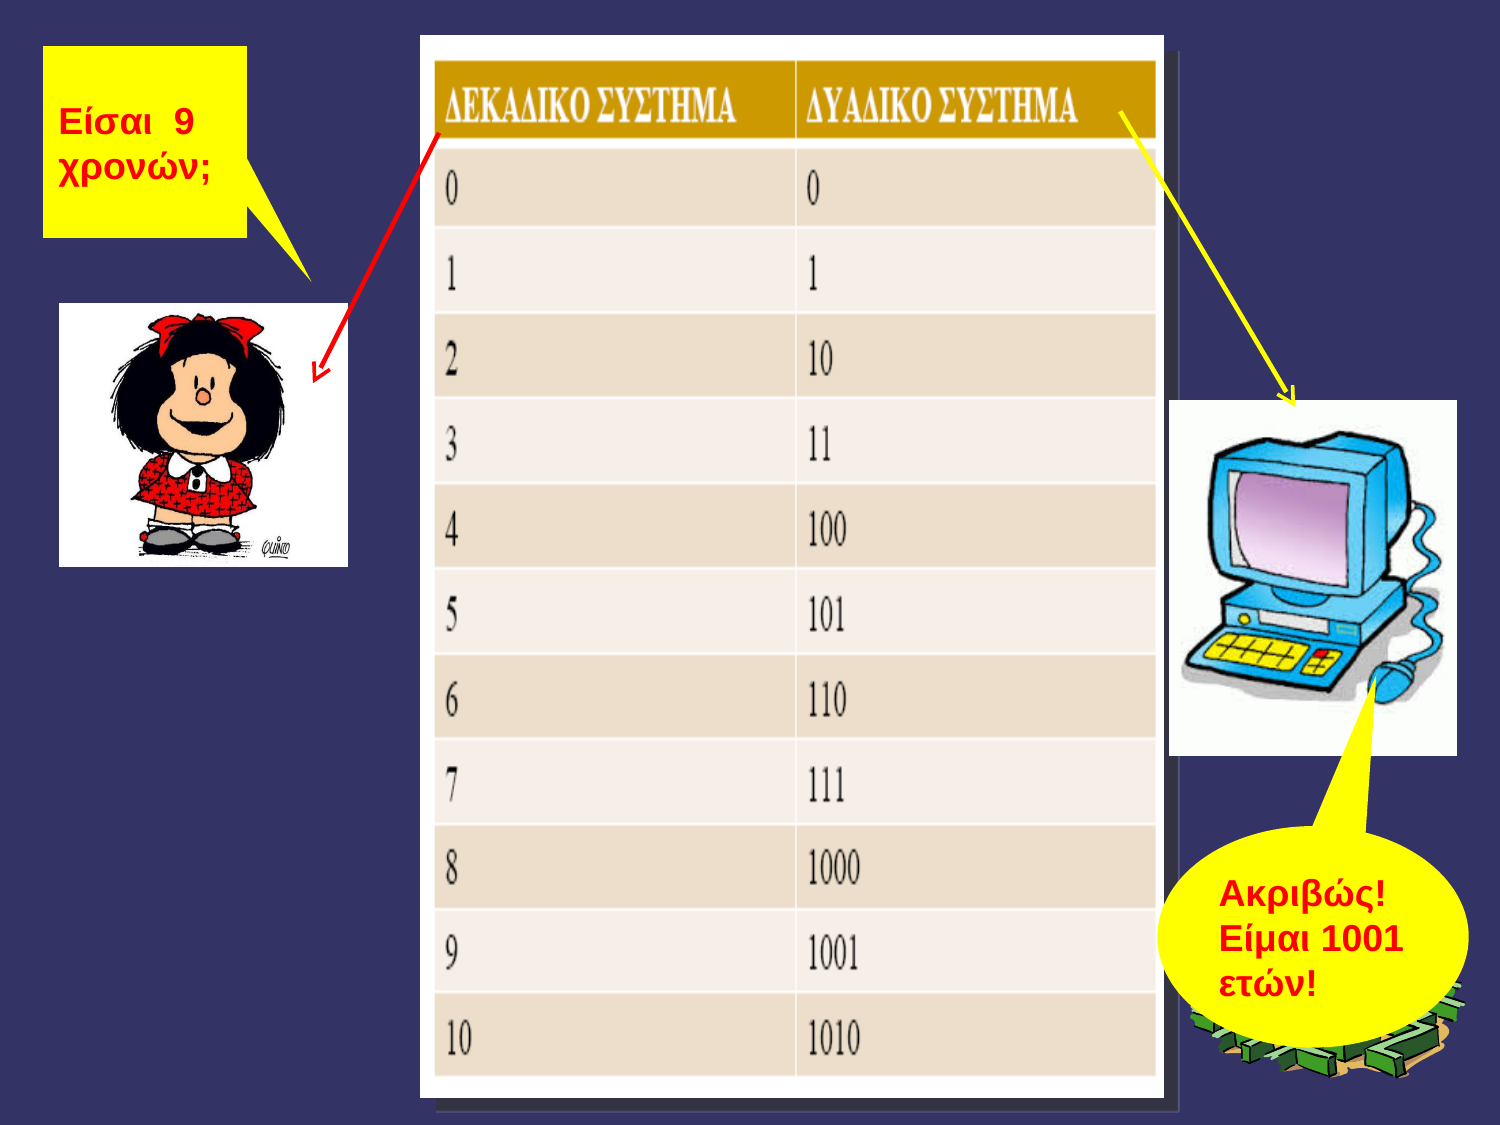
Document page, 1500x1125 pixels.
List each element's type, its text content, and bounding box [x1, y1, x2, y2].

picture [420, 35, 1164, 1098]
picture [1169, 400, 1457, 756]
picture [59, 303, 348, 567]
text_box Είσαι 9 χρονών; [43, 46, 312, 282]
text_box Ακριβώς! Είμαι 1001 ετών! [1157, 674, 1469, 1048]
